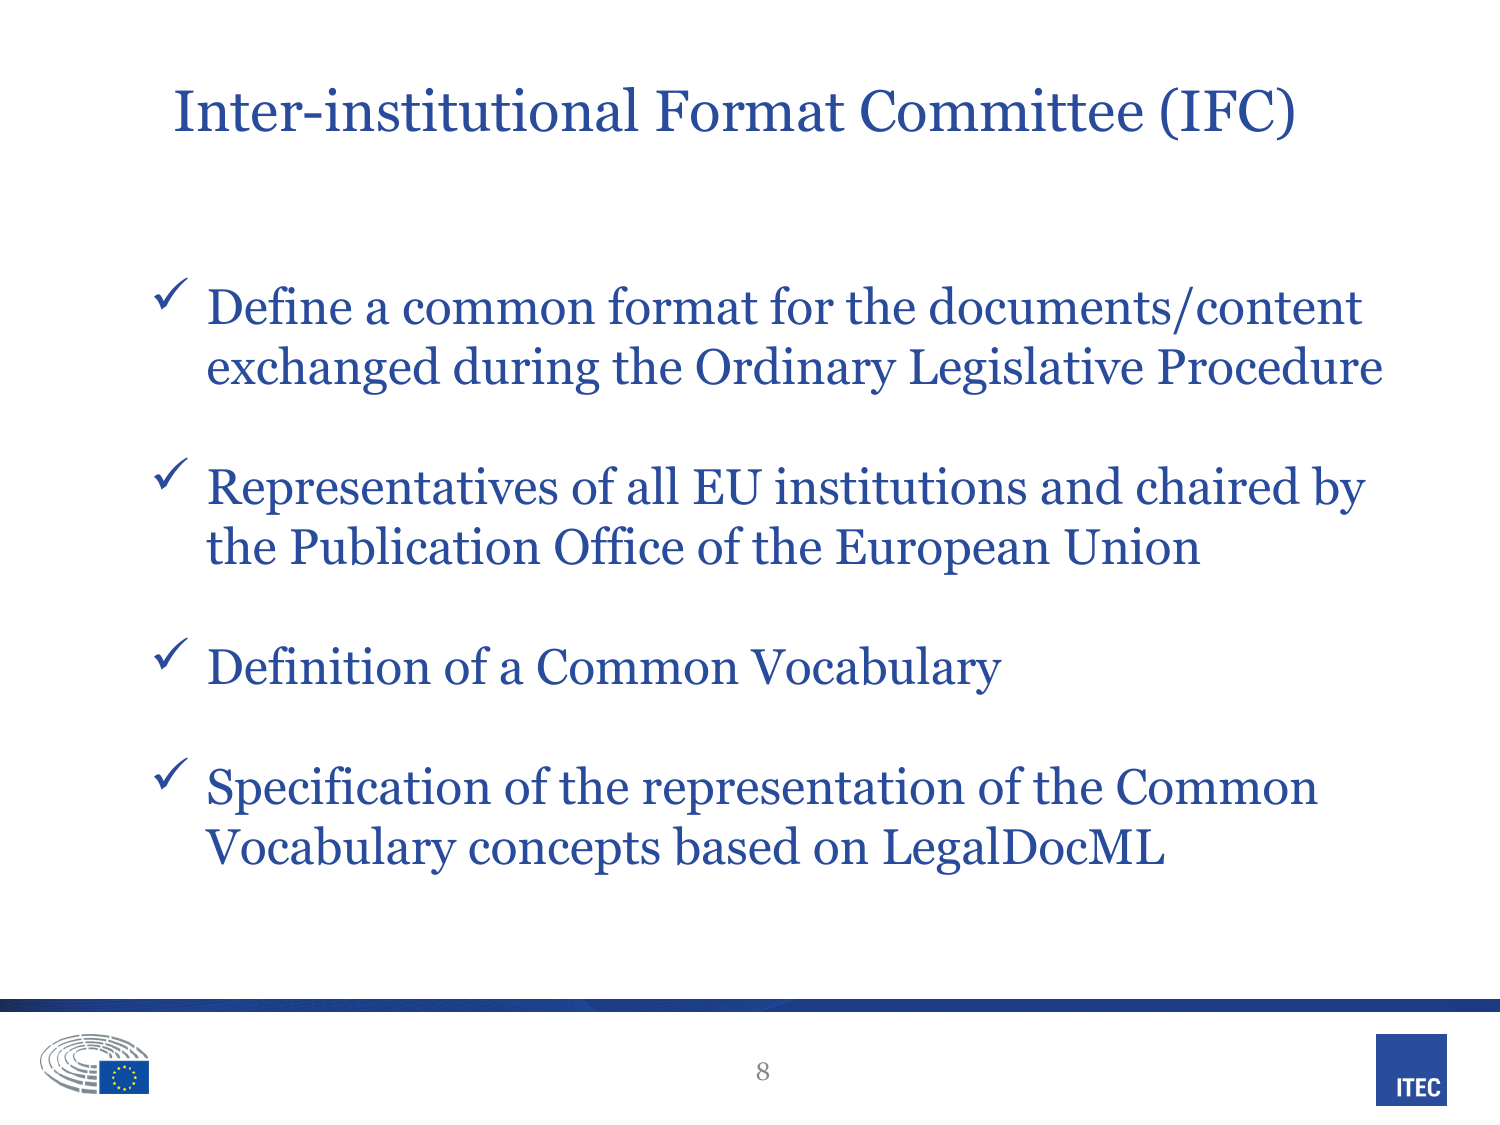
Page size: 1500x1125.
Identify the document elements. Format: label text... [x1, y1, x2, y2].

title Inter-institutional Format Committee (IFC) [26, 66, 1459, 149]
picture [1376, 1034, 1447, 1106]
picture [40, 1034, 149, 1094]
list Define a common format for the documents/content exchanged during the Ordinary Legislative Procedure Representatives of all EU institutions and chaired by the Publication Office of the European Union Definition of a Common Vocabulary Specification of the representation of the Common Vocabulary concepts based on LegalDocML [88, 267, 1439, 988]
picture [0, 999, 1500, 1012]
